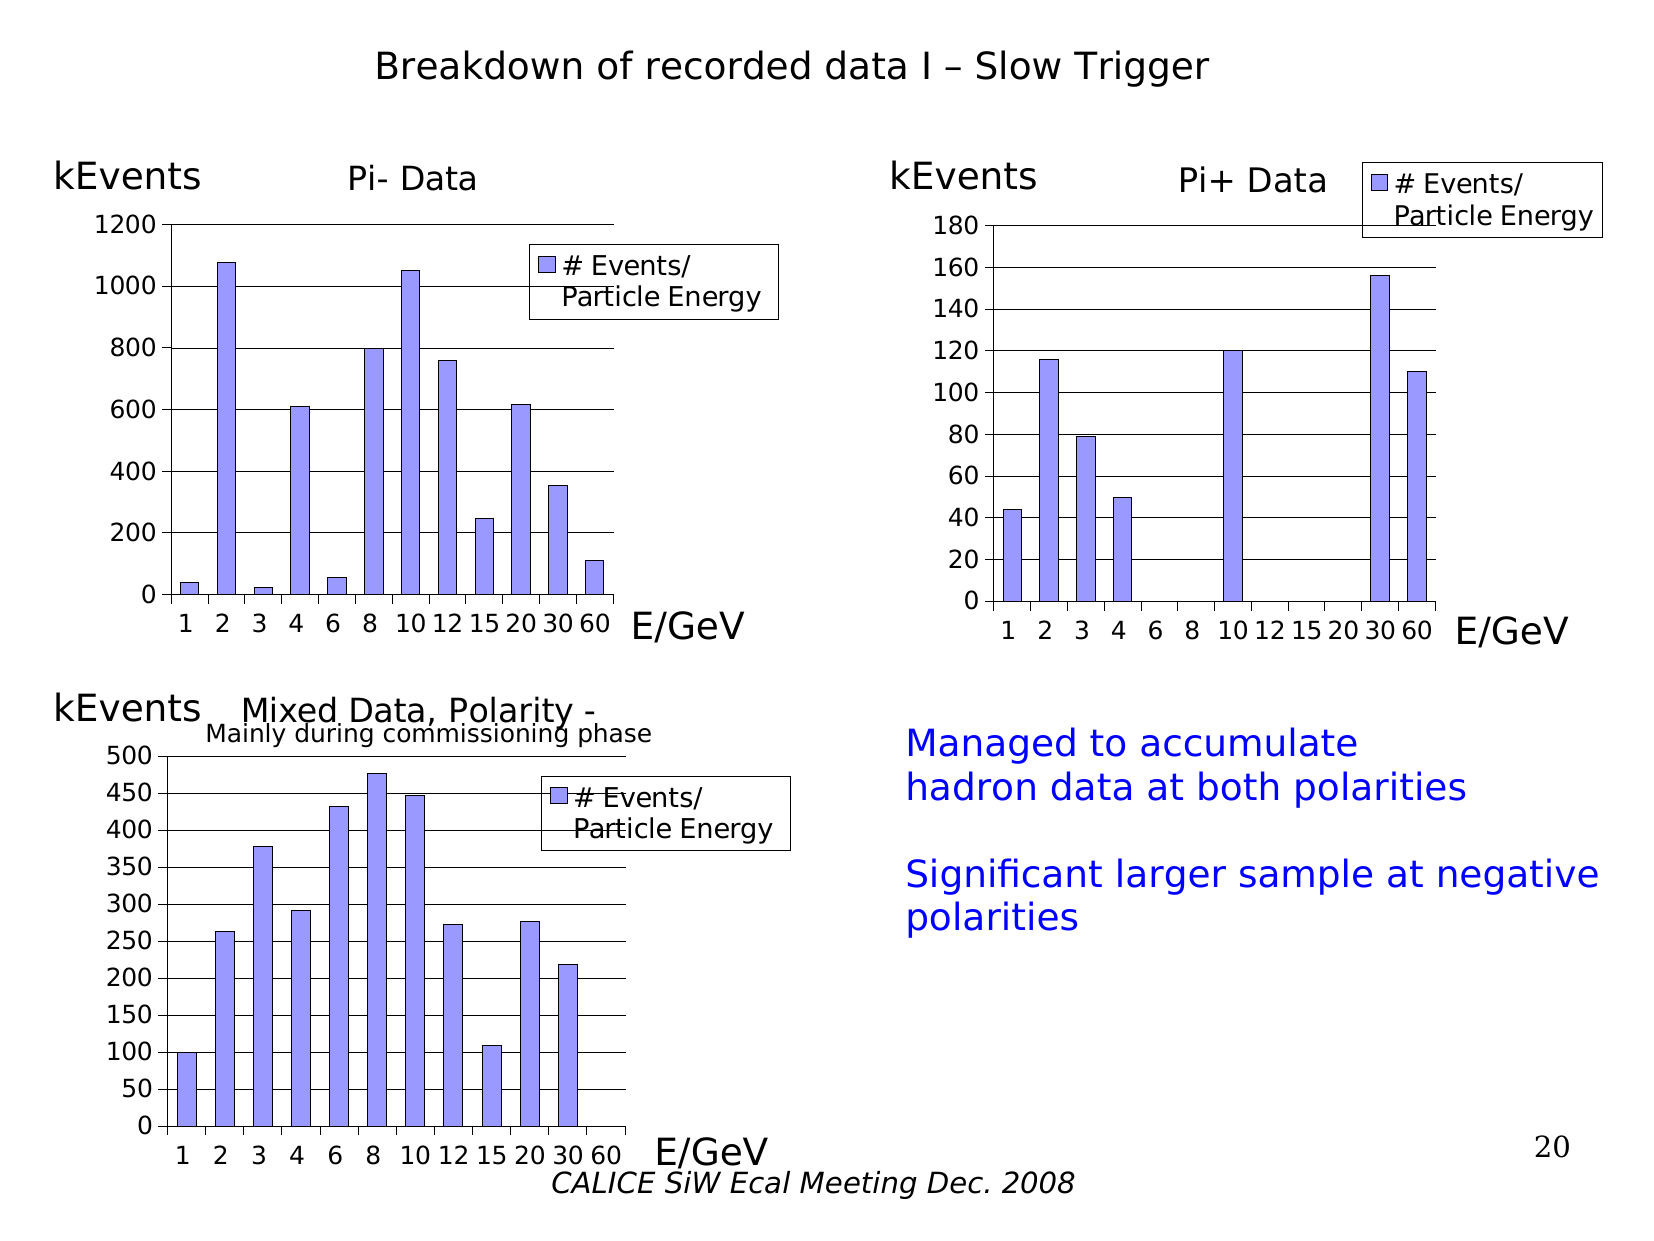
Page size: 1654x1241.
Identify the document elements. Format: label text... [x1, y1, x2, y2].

text_box Managed to accumulate hadron data at both polarities Significant larger sample at negative polarities [890, 714, 1601, 948]
text_box Mainly during commissioning phase [190, 711, 883, 756]
text_box kEvents [874, 147, 1050, 207]
text_box E/GeV [615, 597, 757, 657]
text_box E/GeV [639, 1123, 781, 1182]
text_box Breakdown of recorded data I – Slow Trigger [359, 37, 1206, 96]
chart [918, 140, 1605, 657]
text_box kEvents [38, 679, 214, 738]
chart [91, 672, 800, 711]
text_box E/GeV [1439, 602, 1581, 662]
chart [91, 738, 800, 1181]
chart [79, 140, 788, 650]
text_box kEvents [38, 147, 214, 207]
